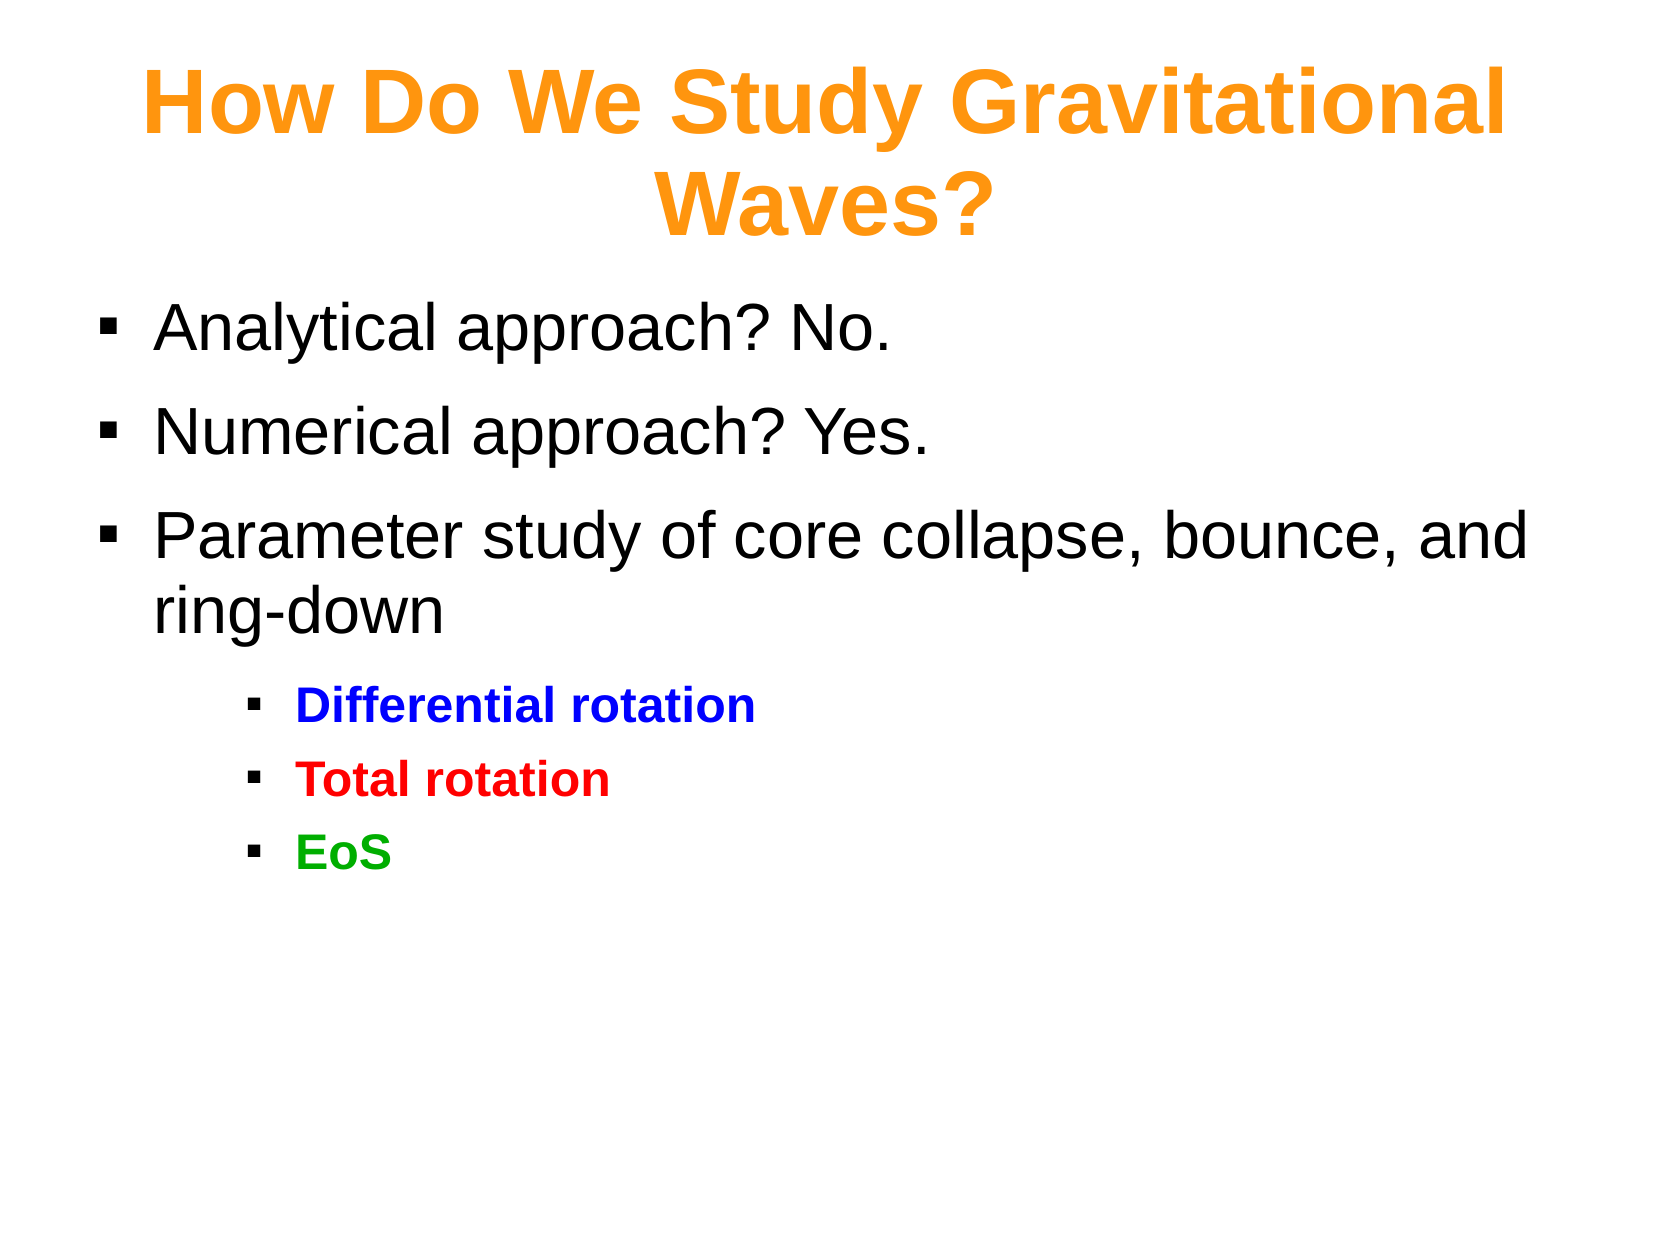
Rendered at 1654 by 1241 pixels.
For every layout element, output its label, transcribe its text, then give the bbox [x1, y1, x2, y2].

title How Do We Study Gravitational Waves? [82, 49, 1571, 257]
list Analytical approach? No. Numerical approach? Yes. Parameter study of core collapse, bounce, and ring-down Differential rotation Total rotation EoS [82, 290, 1537, 1111]
